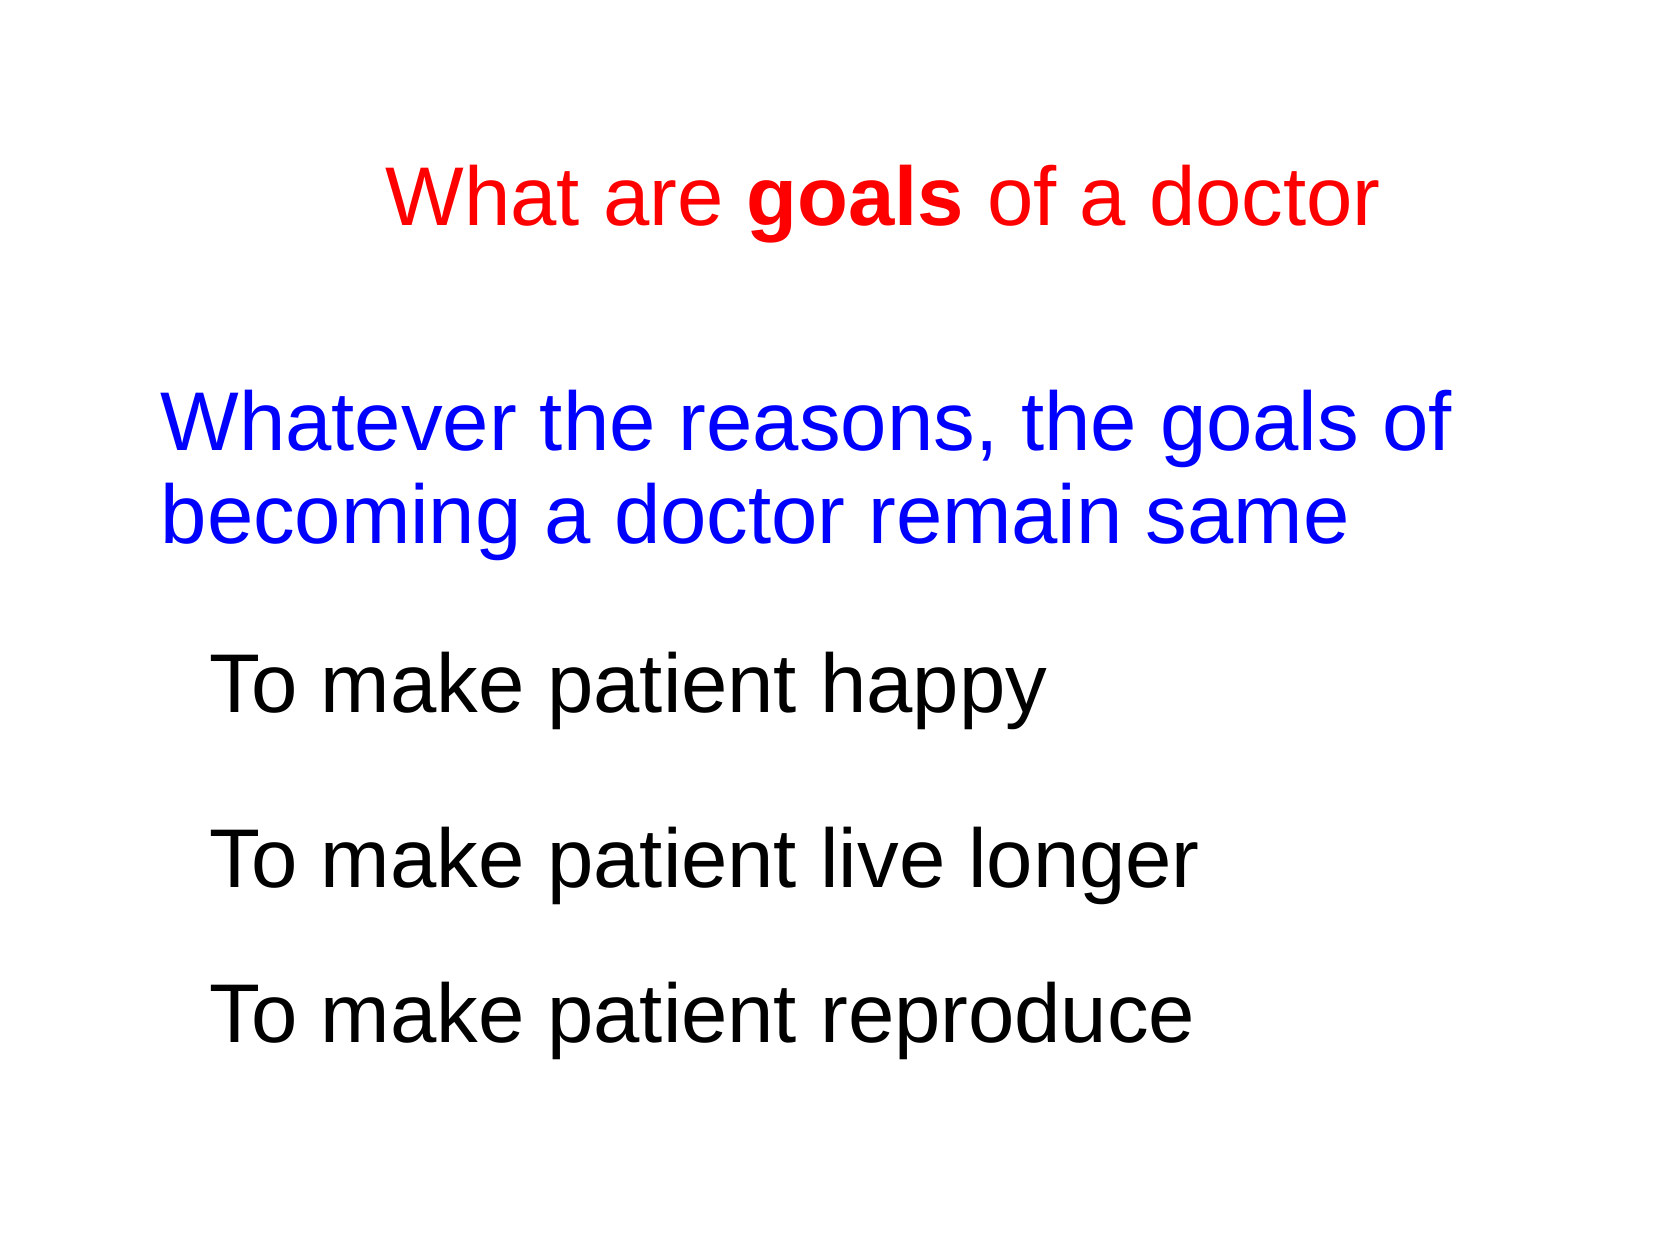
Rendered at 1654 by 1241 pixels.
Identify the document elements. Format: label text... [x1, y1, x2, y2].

text_box To make patient live longer [195, 804, 1336, 960]
list Whatever the reasons, the goals of becoming a doctor remain same [90, 375, 1568, 595]
text_box What are goals of a doctor [315, 150, 1411, 258]
text_box To make patient reproduce [195, 960, 1336, 1141]
text_box To make patient happy [195, 630, 1336, 804]
